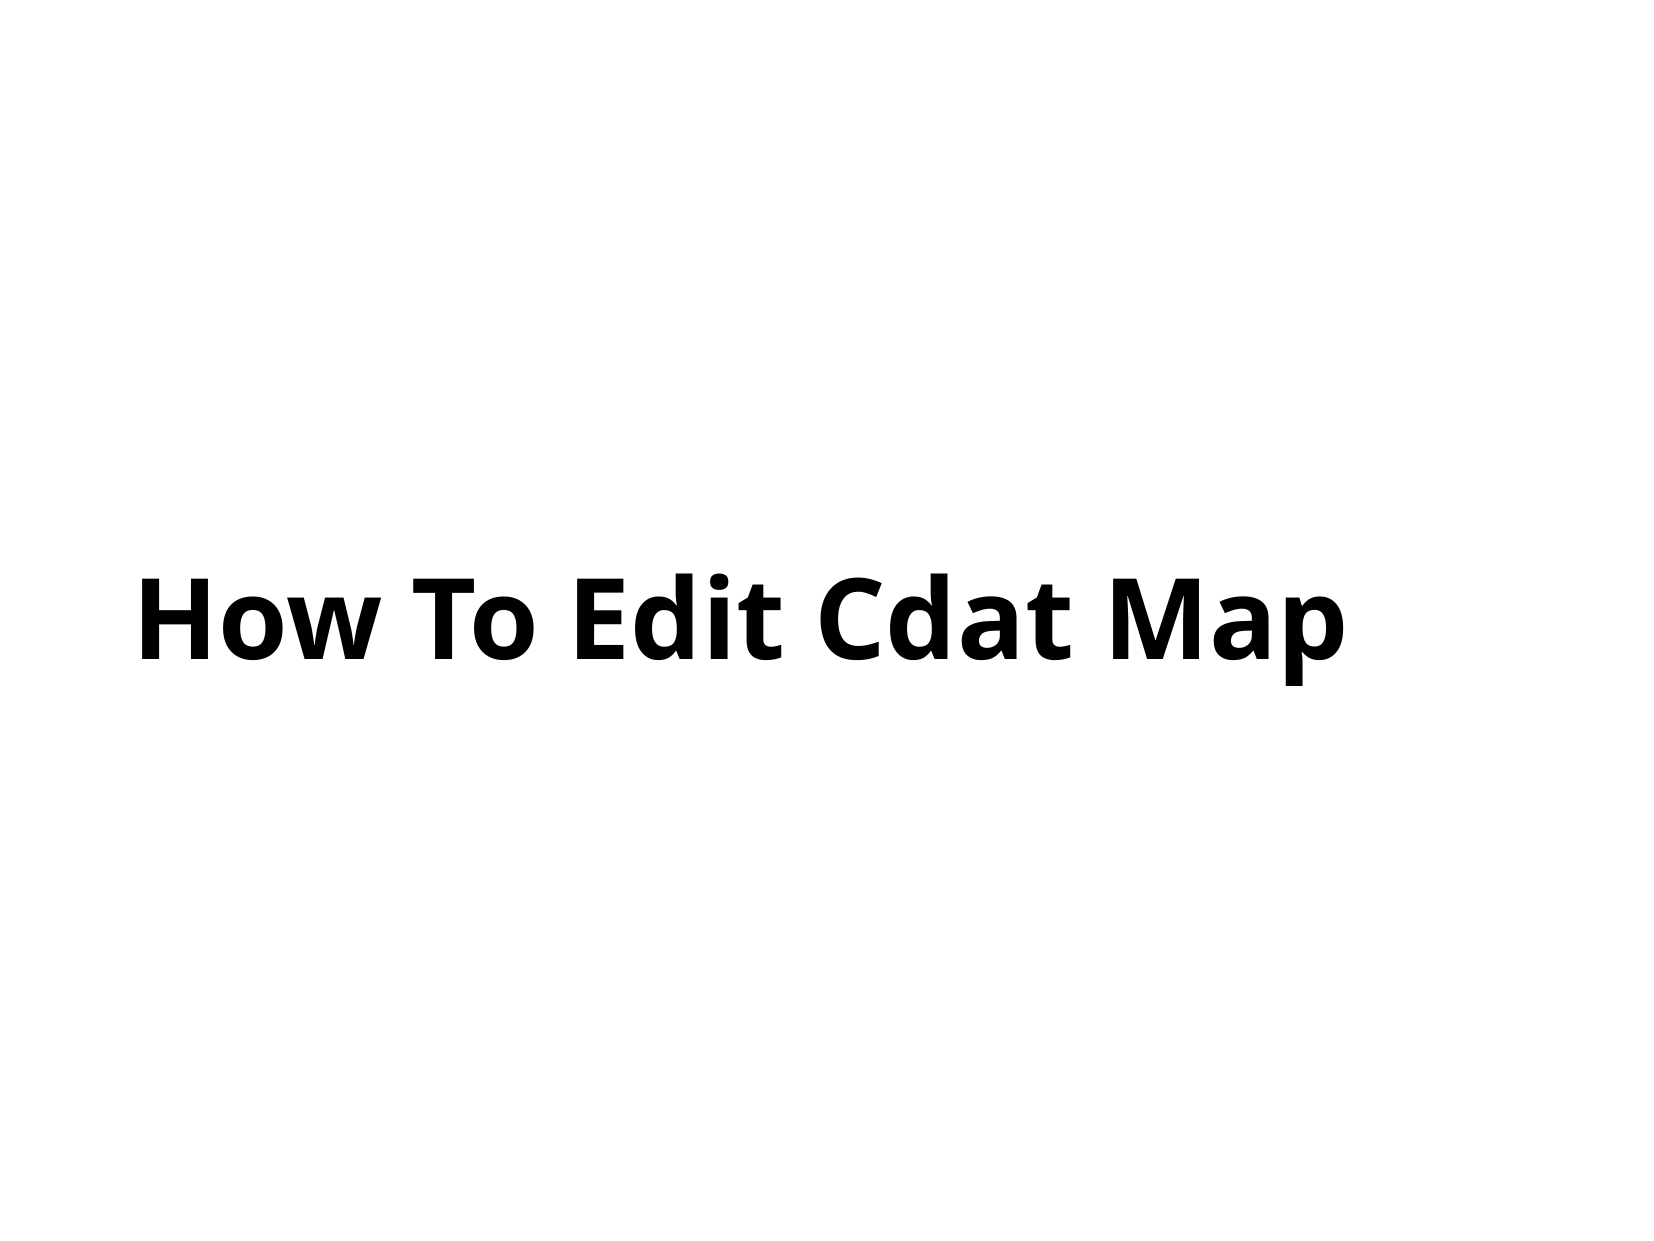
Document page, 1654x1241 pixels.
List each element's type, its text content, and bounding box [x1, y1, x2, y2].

text_box How To Edit Cdat Map [118, 531, 1536, 950]
